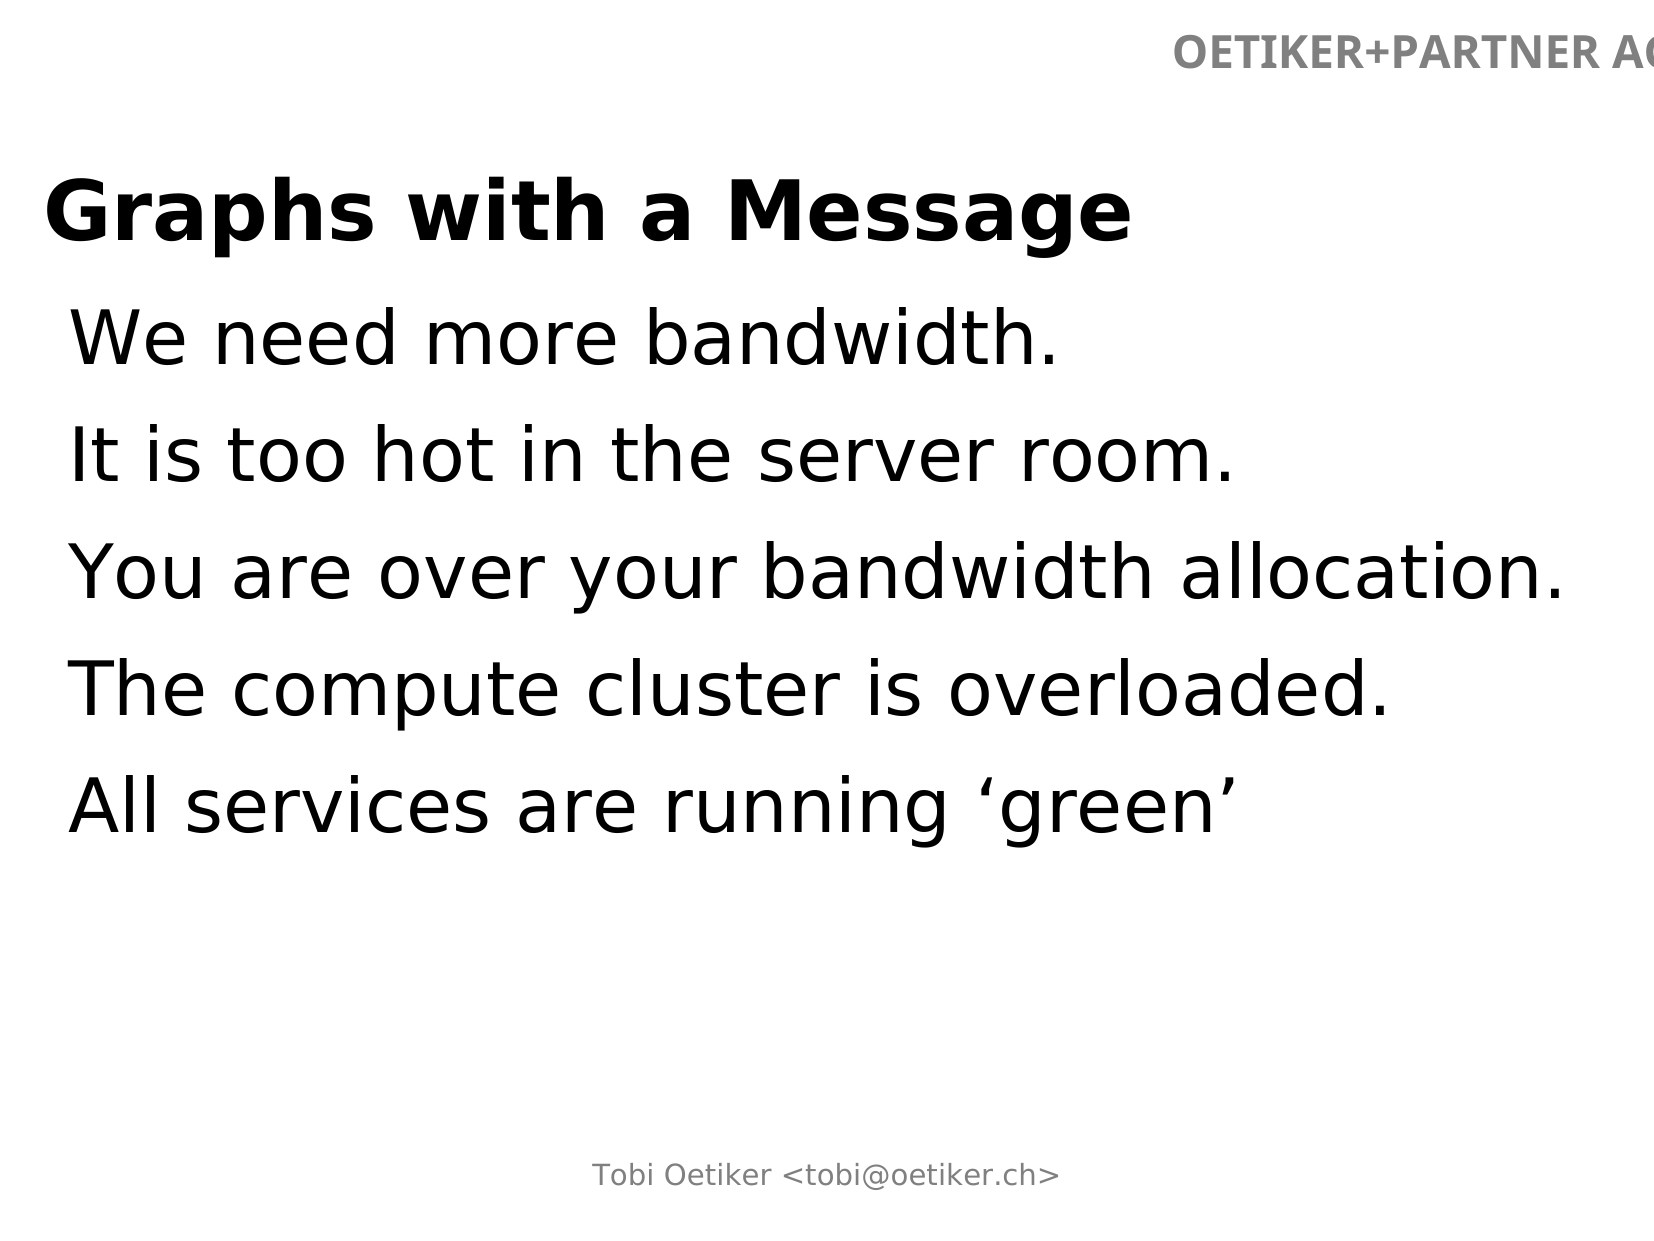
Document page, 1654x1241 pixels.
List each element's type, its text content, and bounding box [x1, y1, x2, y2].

list We need more bandwidth. It is too hot in the server room. You are over your bandwidth allocation. The compute cluster is overloaded. All services are running ‘green’ [50, 295, 1571, 1099]
title Graphs with a Message [43, 137, 1581, 287]
